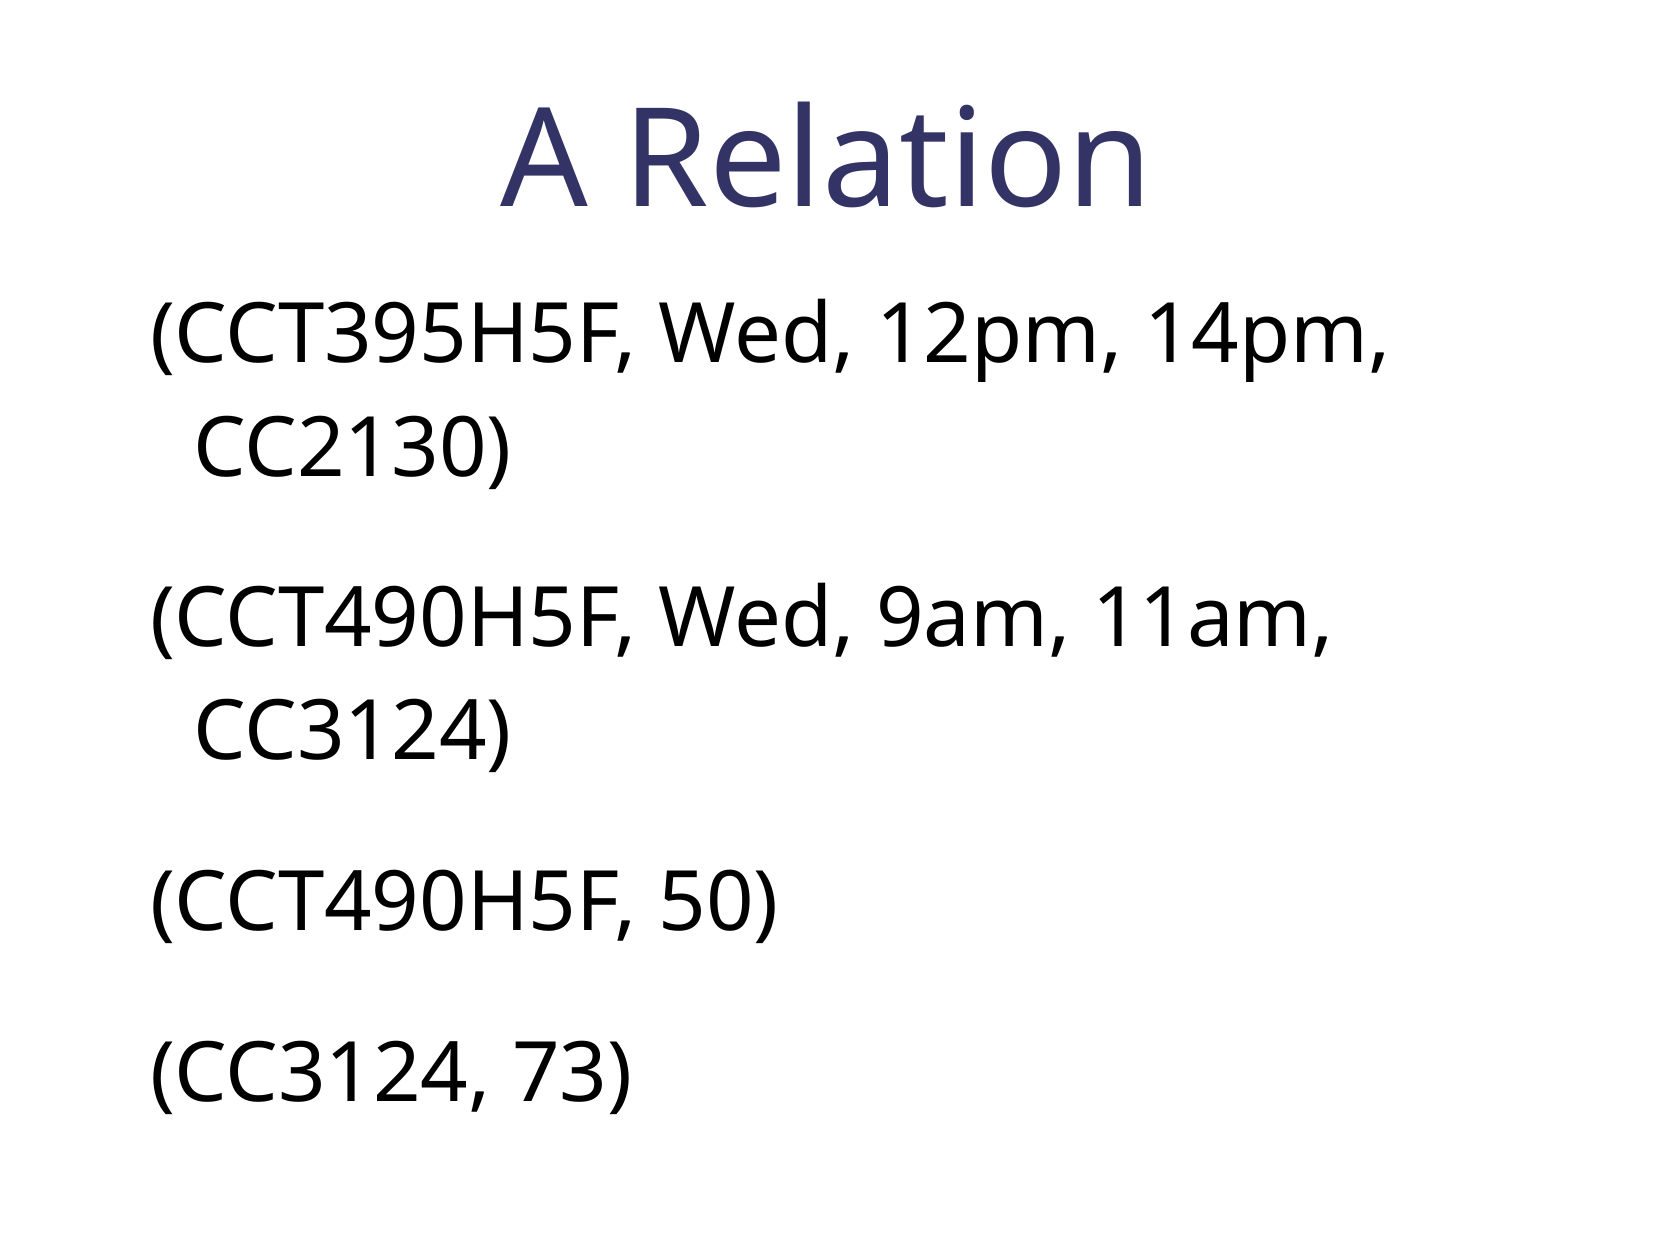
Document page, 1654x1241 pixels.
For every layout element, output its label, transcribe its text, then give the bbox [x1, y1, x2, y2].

title A Relation [82, 56, 1571, 250]
subtitle (CCT395H5F, Wed, 12pm, 14pm, CC2130) (CCT490H5F, Wed, 9am, 11am, CC3124) (CCT490H5F, 50) (CC3124, 73) [150, 297, 1554, 1102]
